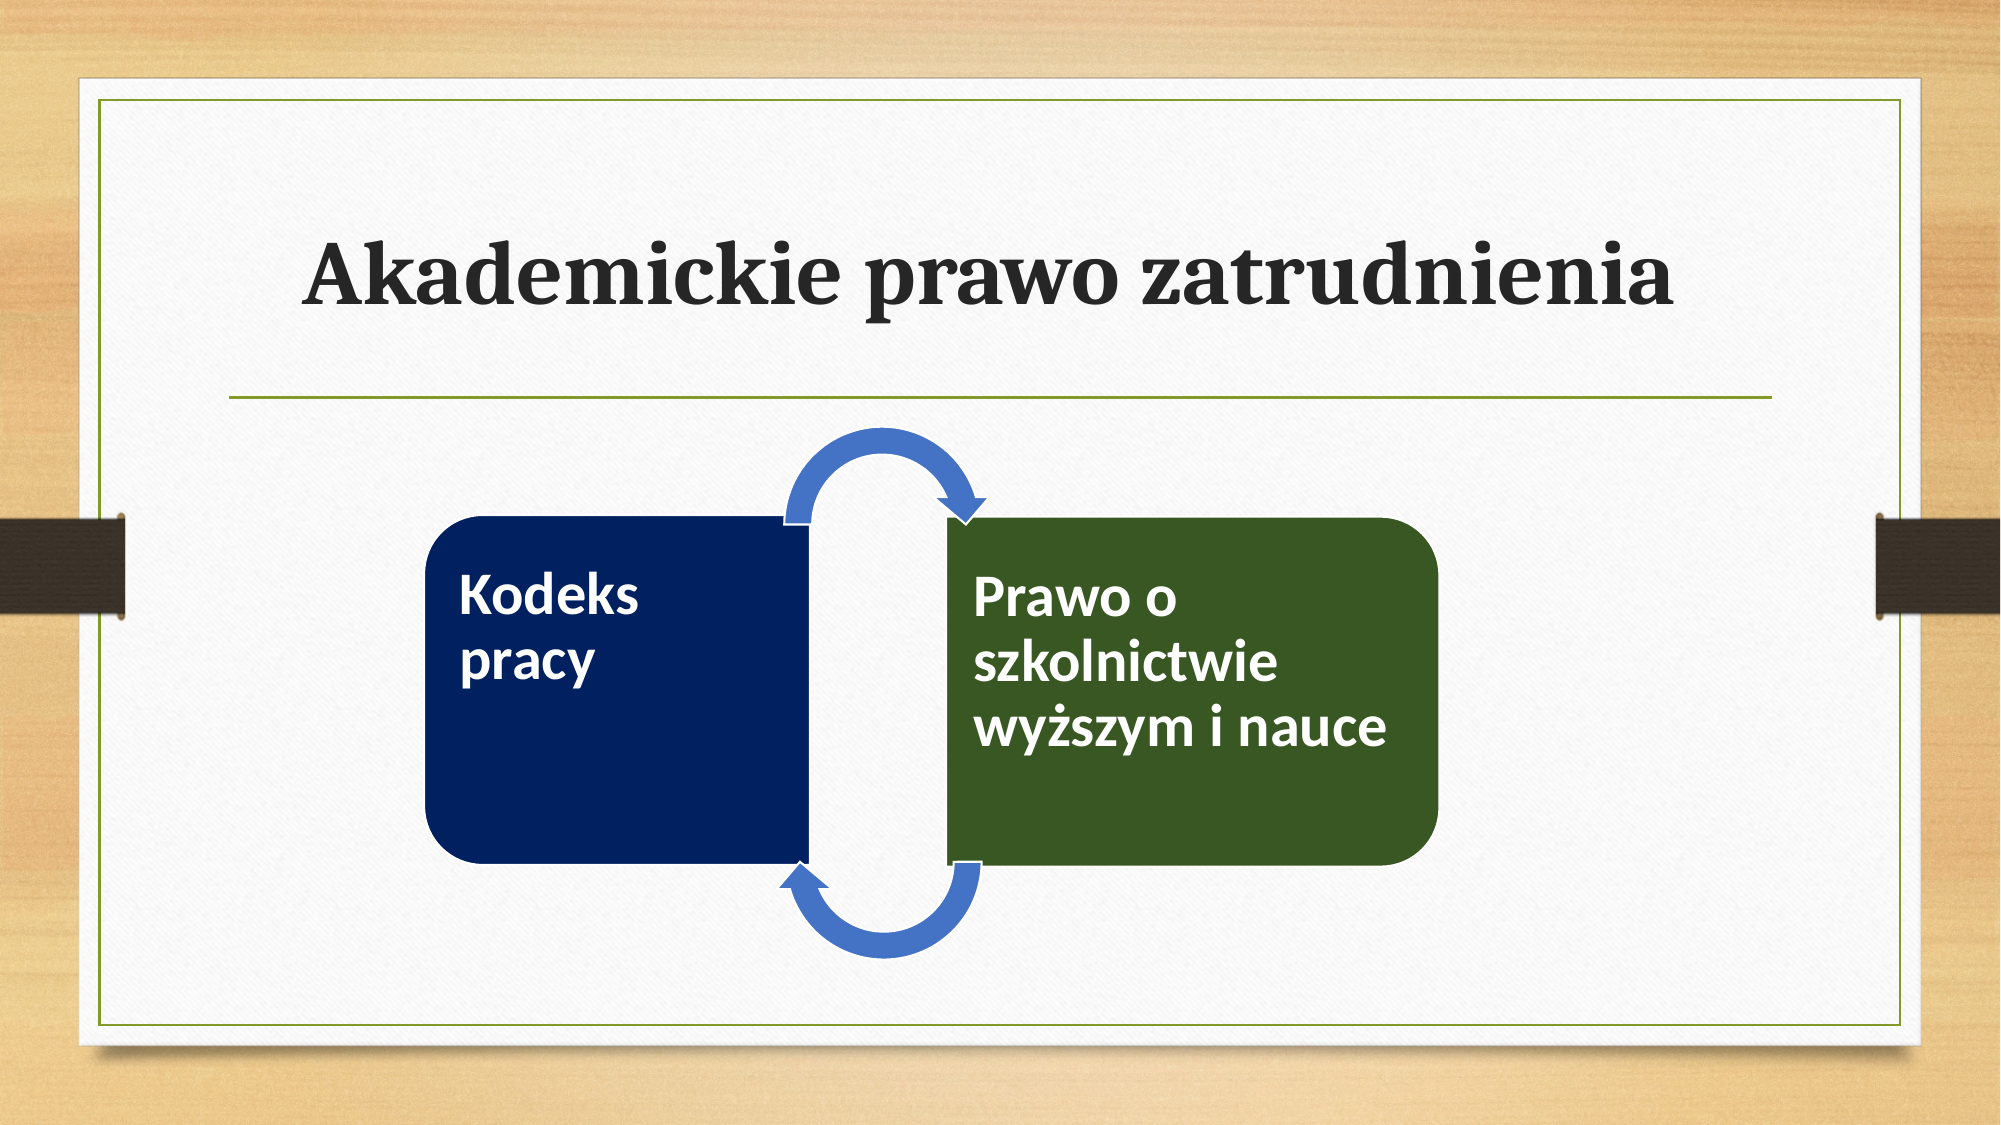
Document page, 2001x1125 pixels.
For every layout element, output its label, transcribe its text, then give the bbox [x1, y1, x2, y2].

text_box Prawo o szkolnictwie wyższym i nauce [946, 516, 1440, 867]
text_box [784, 426, 990, 525]
title Akademickie prawo zatrudnienia [212, 161, 1788, 376]
text_box Kodeks pracy [424, 515, 810, 865]
text_box [776, 861, 982, 960]
